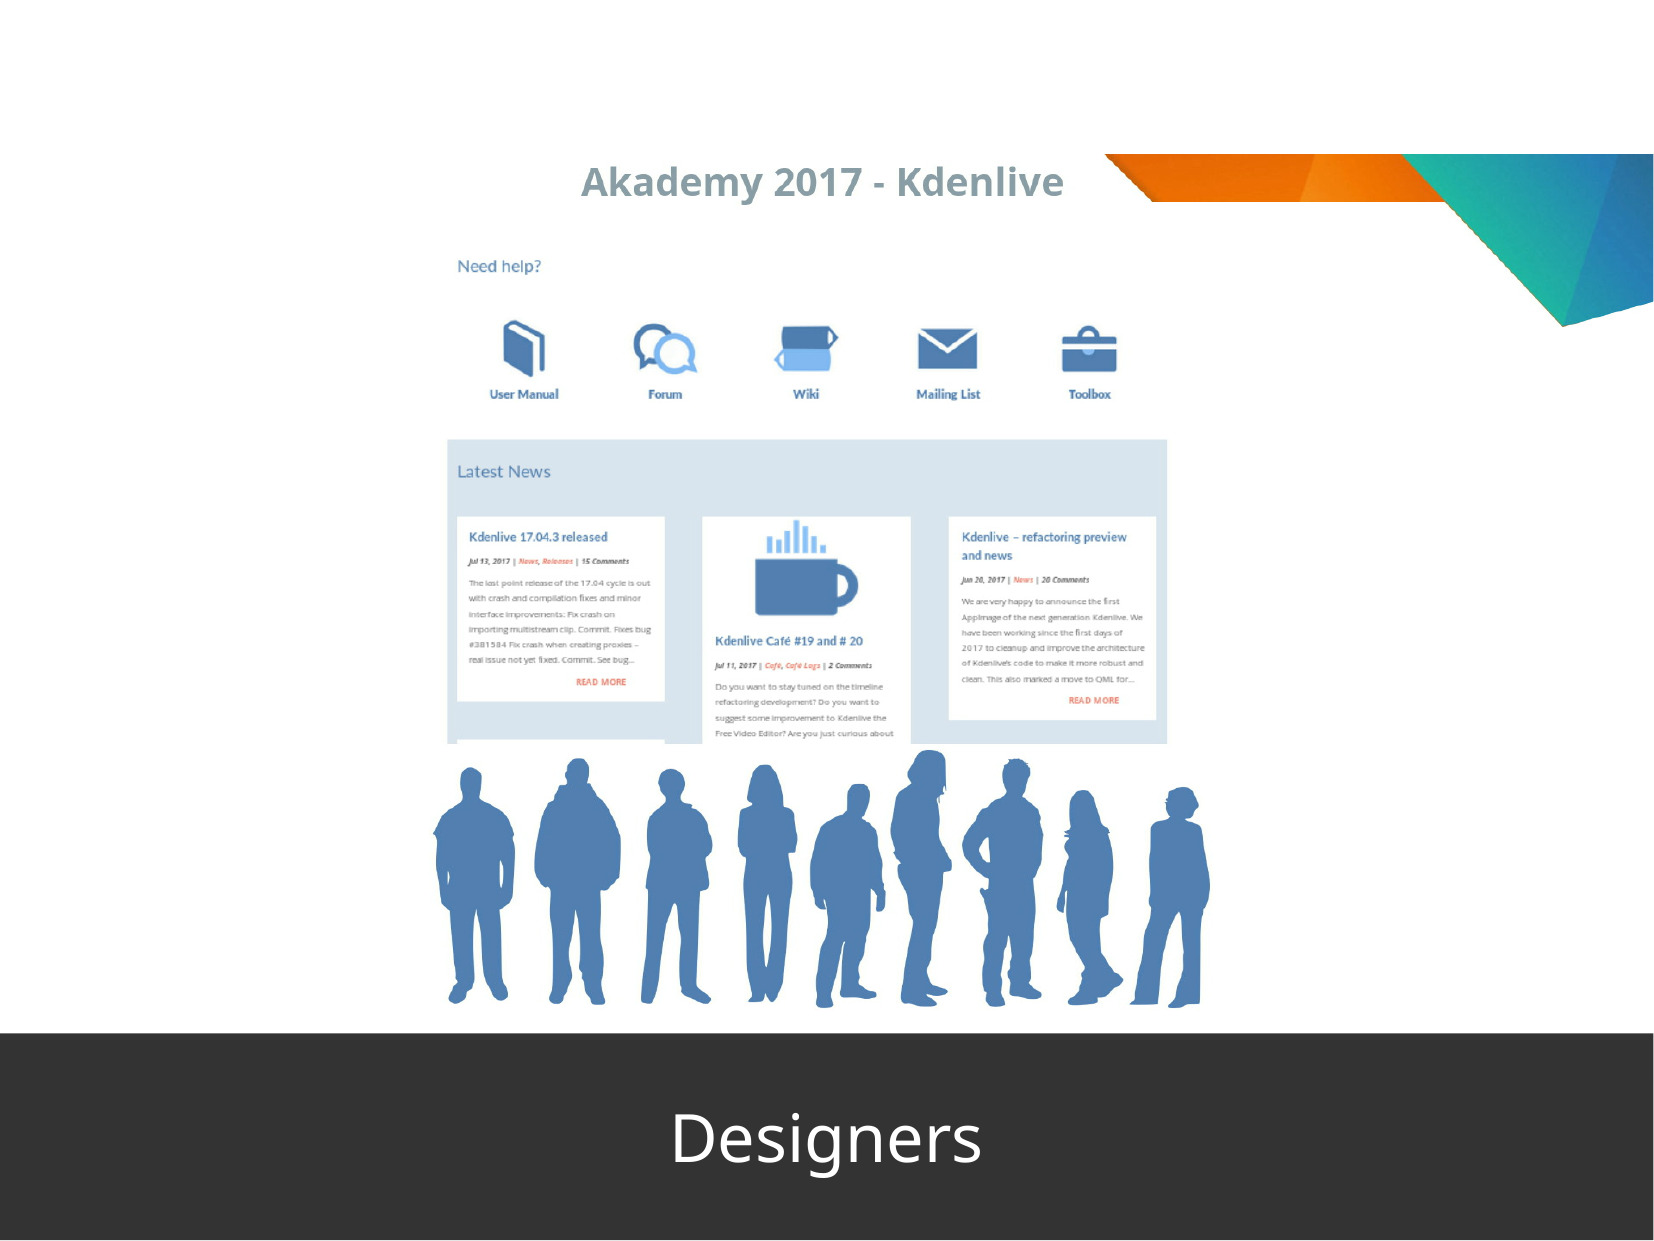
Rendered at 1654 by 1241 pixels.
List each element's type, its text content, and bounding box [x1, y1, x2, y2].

title Designers [0, 1033, 1654, 1241]
picture [0, 154, 1654, 1033]
